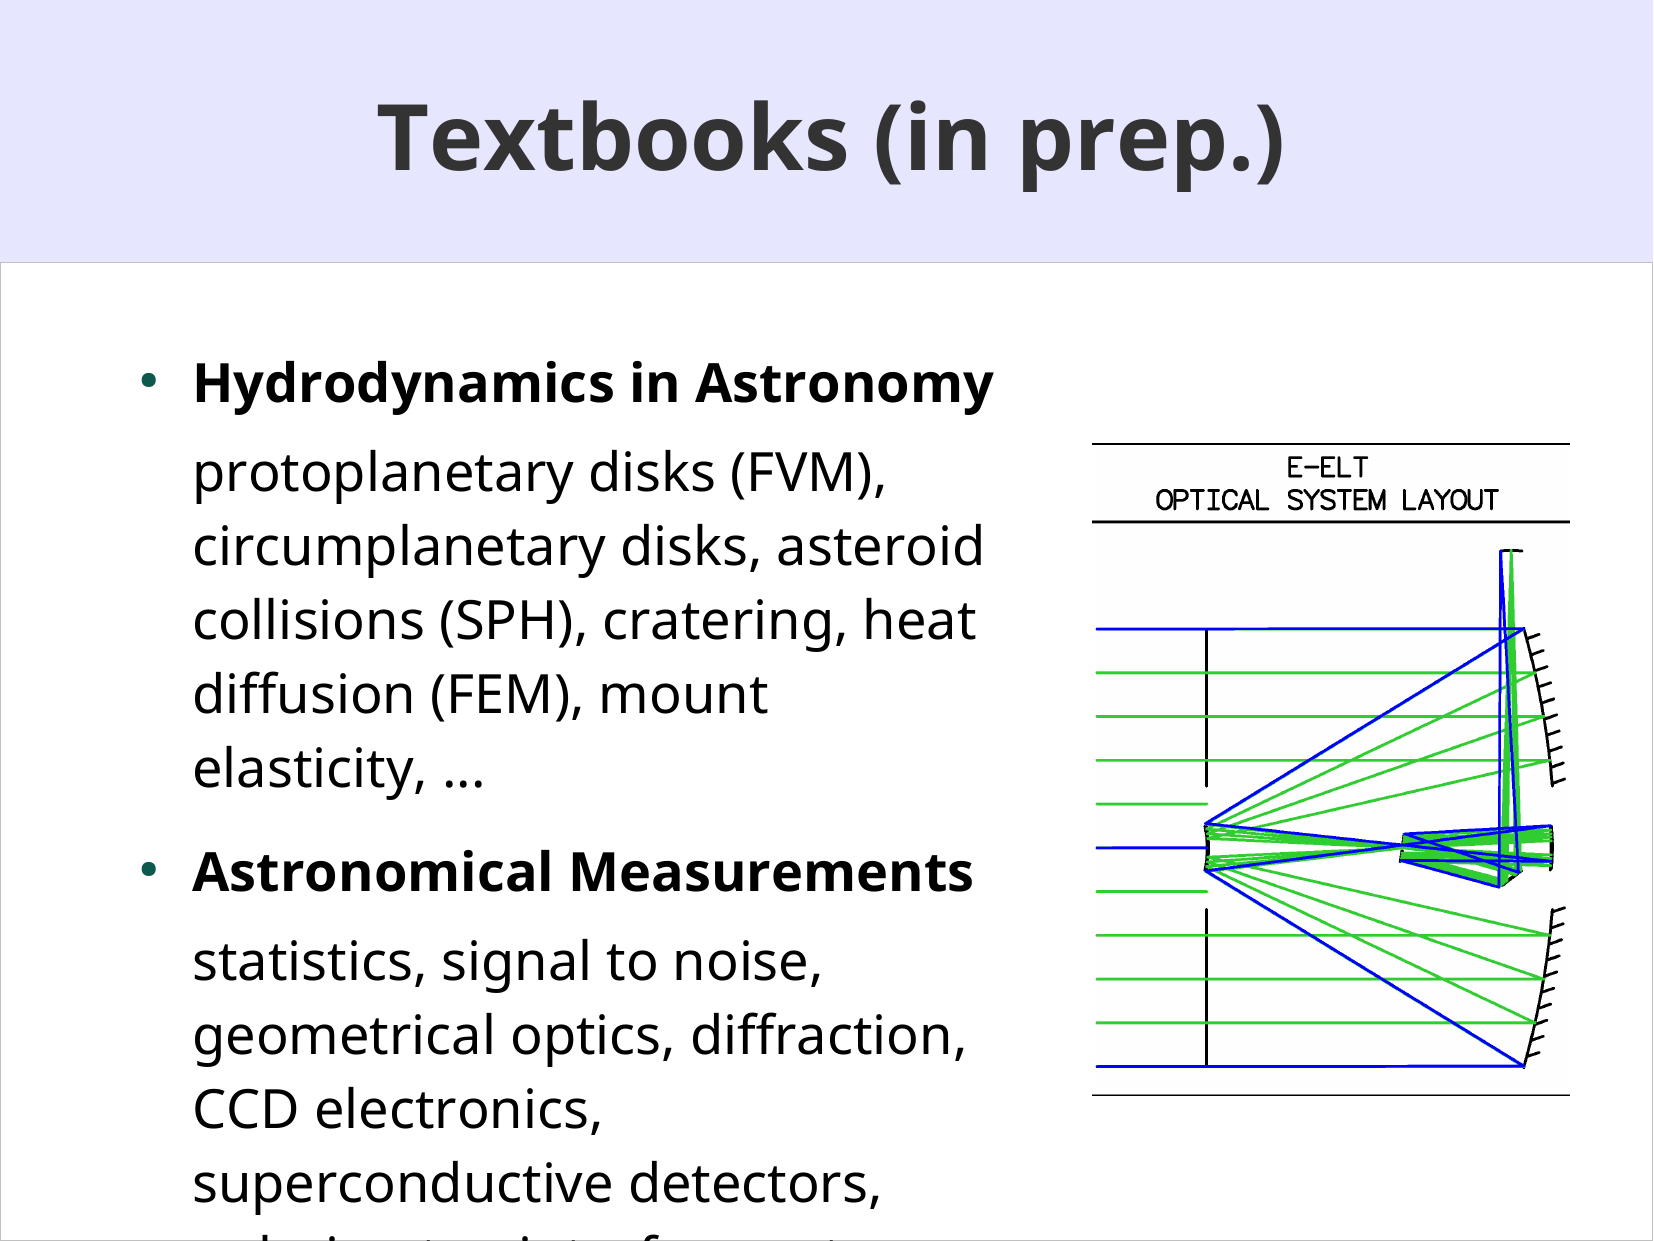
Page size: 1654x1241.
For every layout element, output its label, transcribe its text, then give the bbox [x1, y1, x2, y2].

list Hydrodynamics in Astronomy protoplanetary disks (FVM), circumplanetary disks, asteroid collisions (SPH), cratering, heat diffusion (FEM), mount elasticity, ... Astronomical Measurements statistics, signal to noise, geometrical optics, diffraction, CCD electronics, superconductive detectors, polarimetry, interferometry, radiotelescopes, particle detectors, ... [121, 344, 1039, 1171]
title Textbooks (in prep.) [124, 31, 1539, 239]
picture [1092, 443, 1570, 1096]
